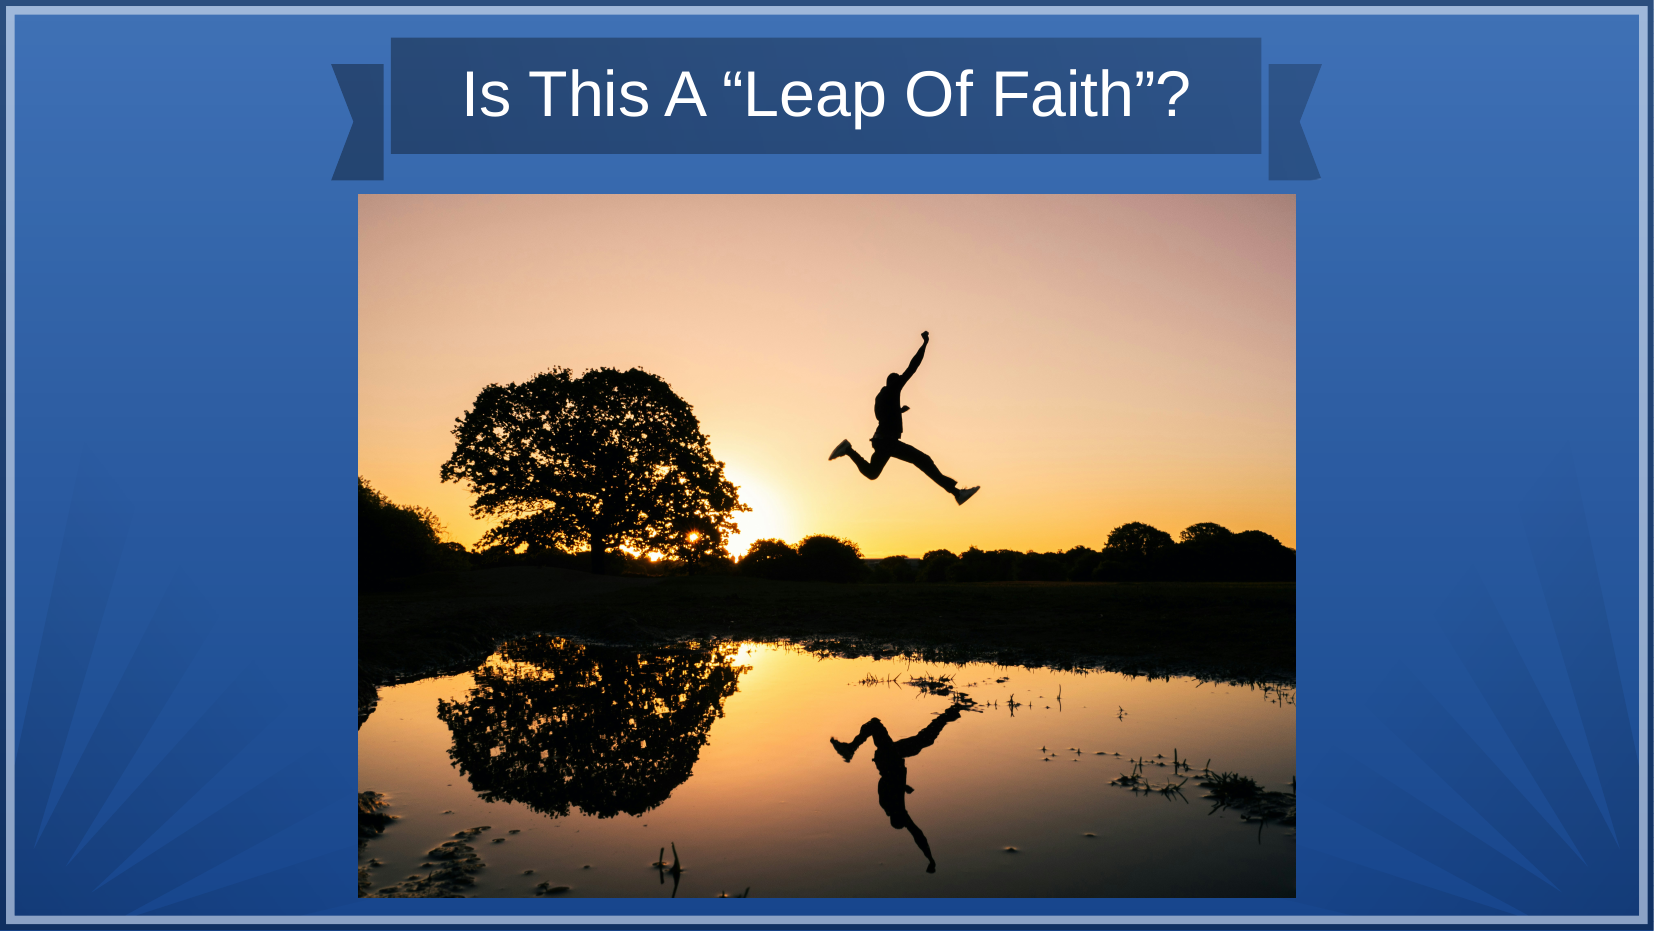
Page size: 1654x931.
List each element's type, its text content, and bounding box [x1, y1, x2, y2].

title Is This A “Leap Of Faith”? [389, 35, 1264, 154]
picture [358, 194, 1296, 898]
